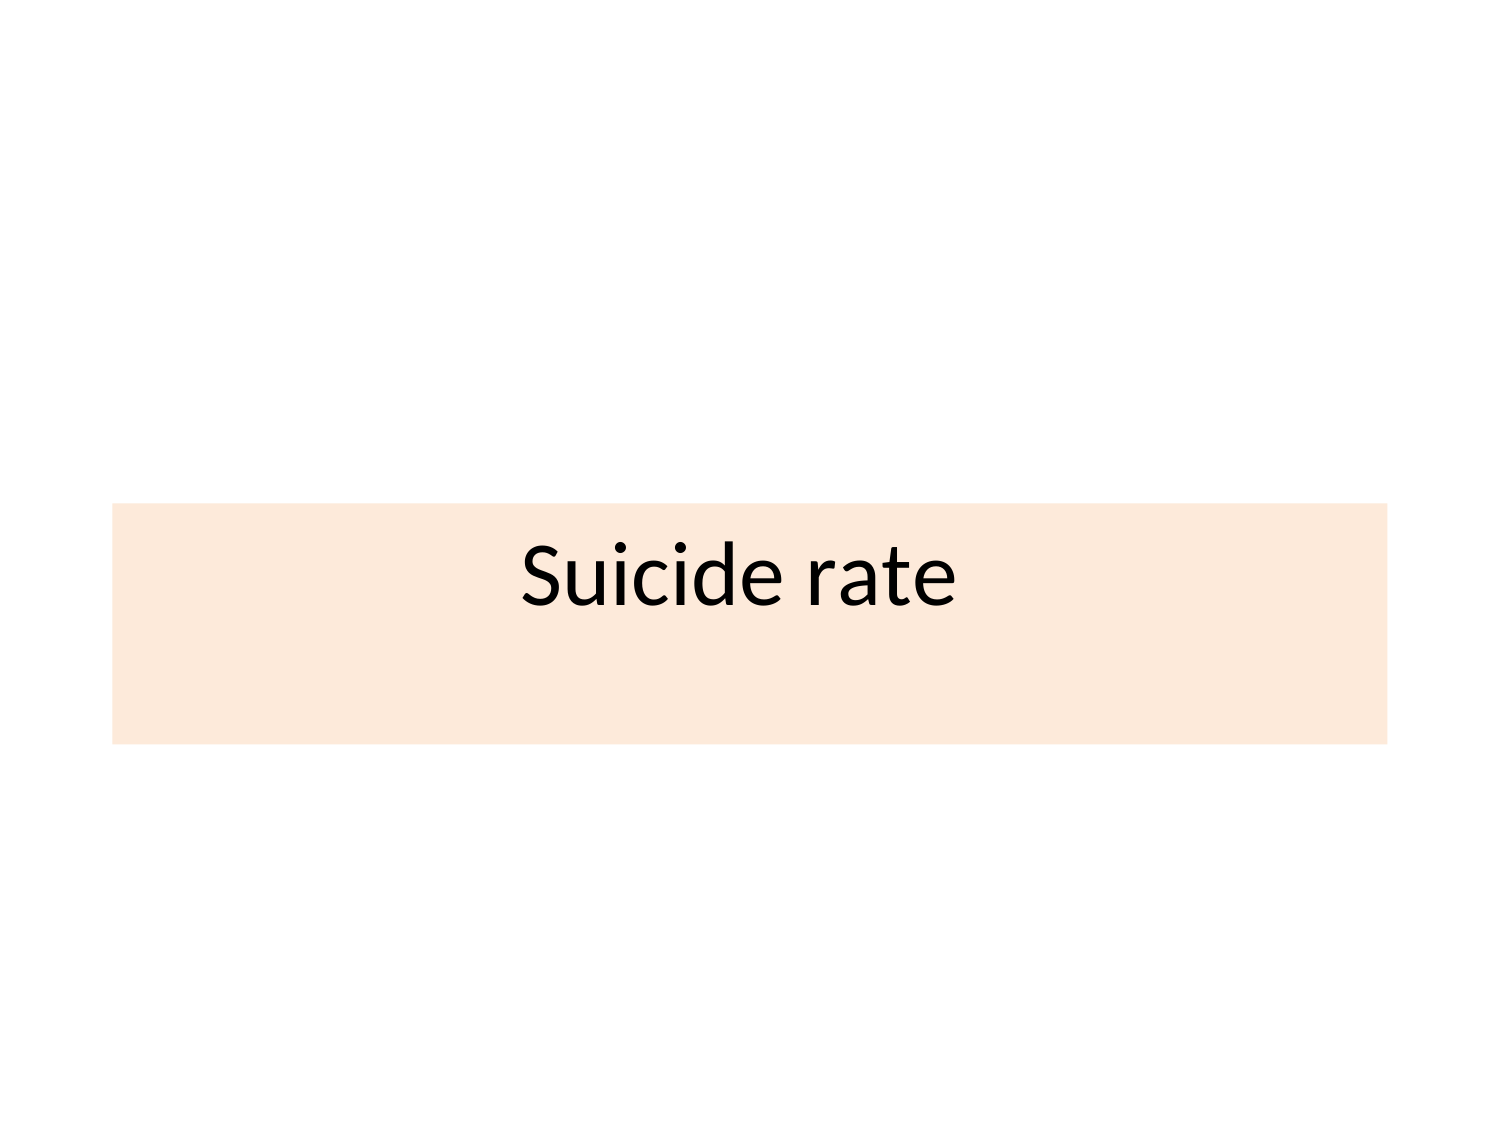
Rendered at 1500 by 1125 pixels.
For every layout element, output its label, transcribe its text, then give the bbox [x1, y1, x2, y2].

title Suicide rate [112, 503, 1388, 745]
